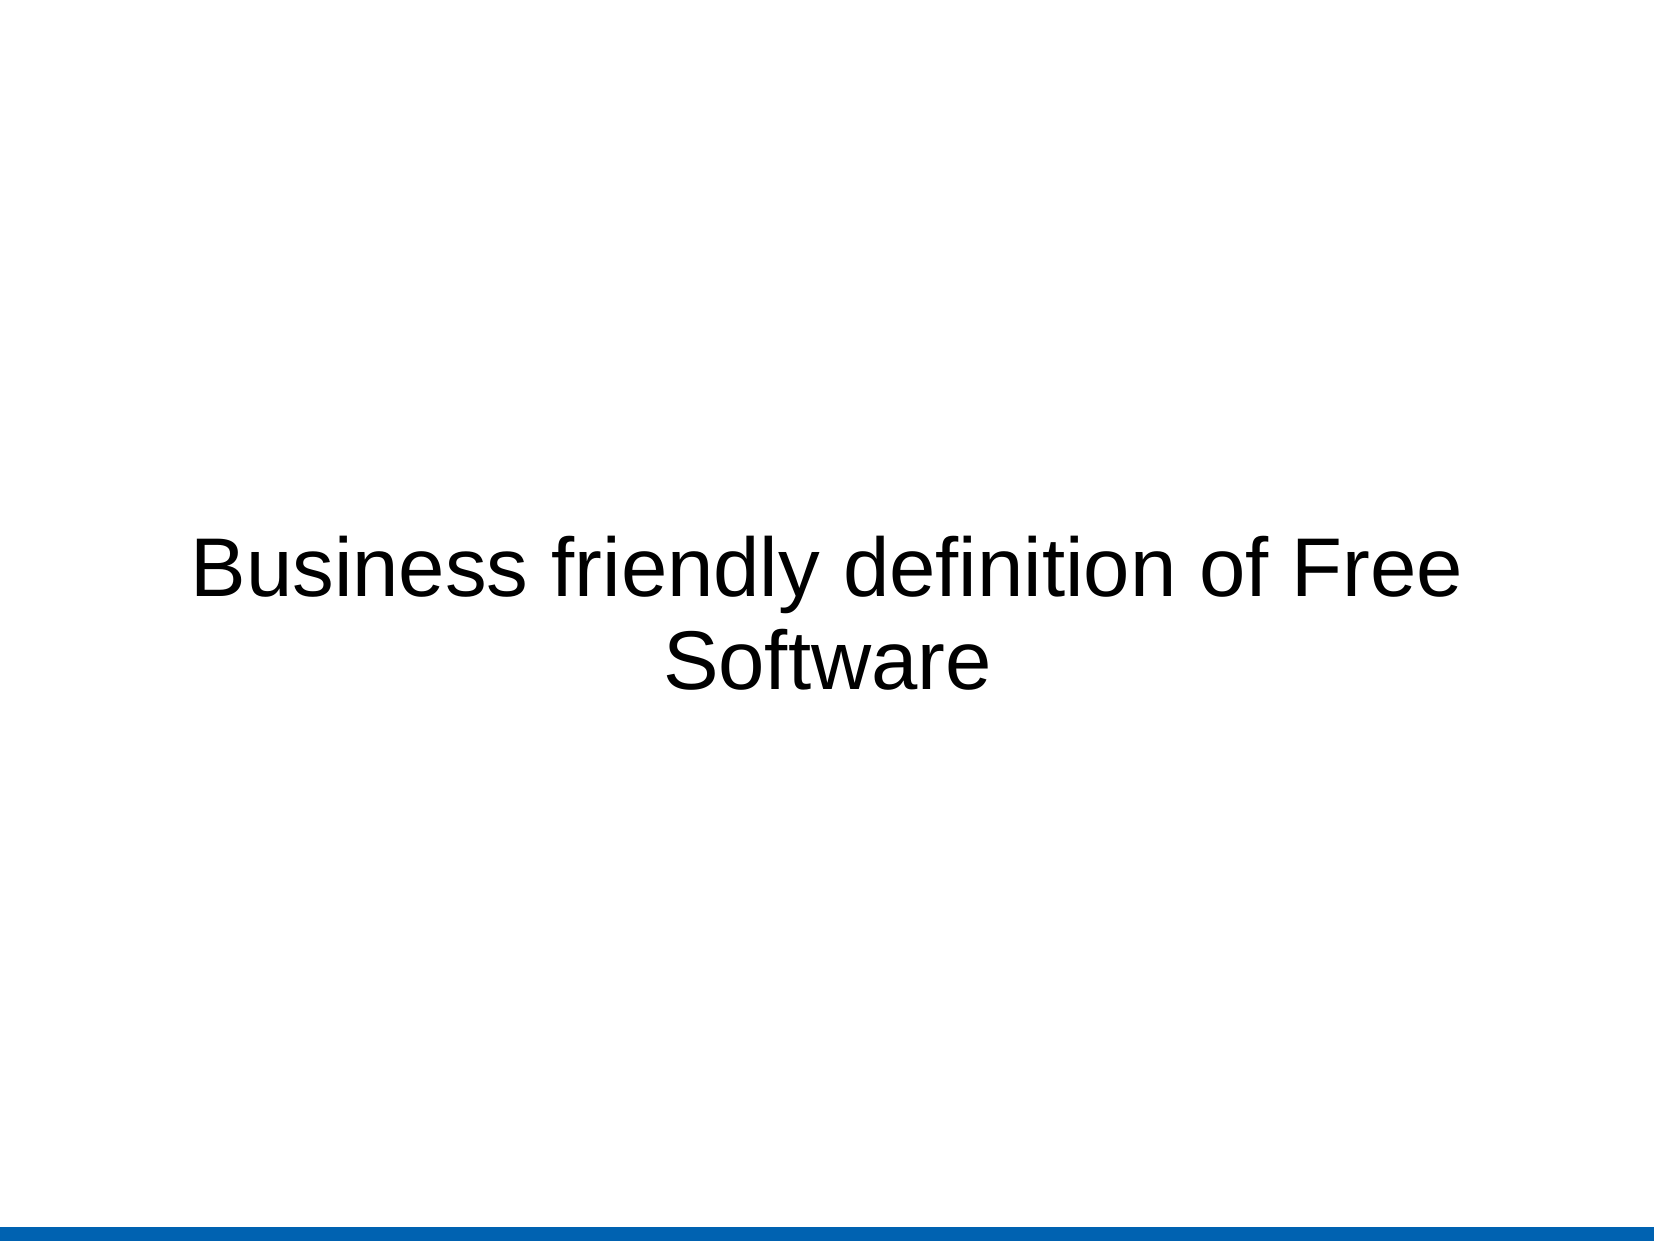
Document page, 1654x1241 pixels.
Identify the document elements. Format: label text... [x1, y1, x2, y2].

subtitle Business friendly definition of Free Software [121, 112, 1534, 1117]
